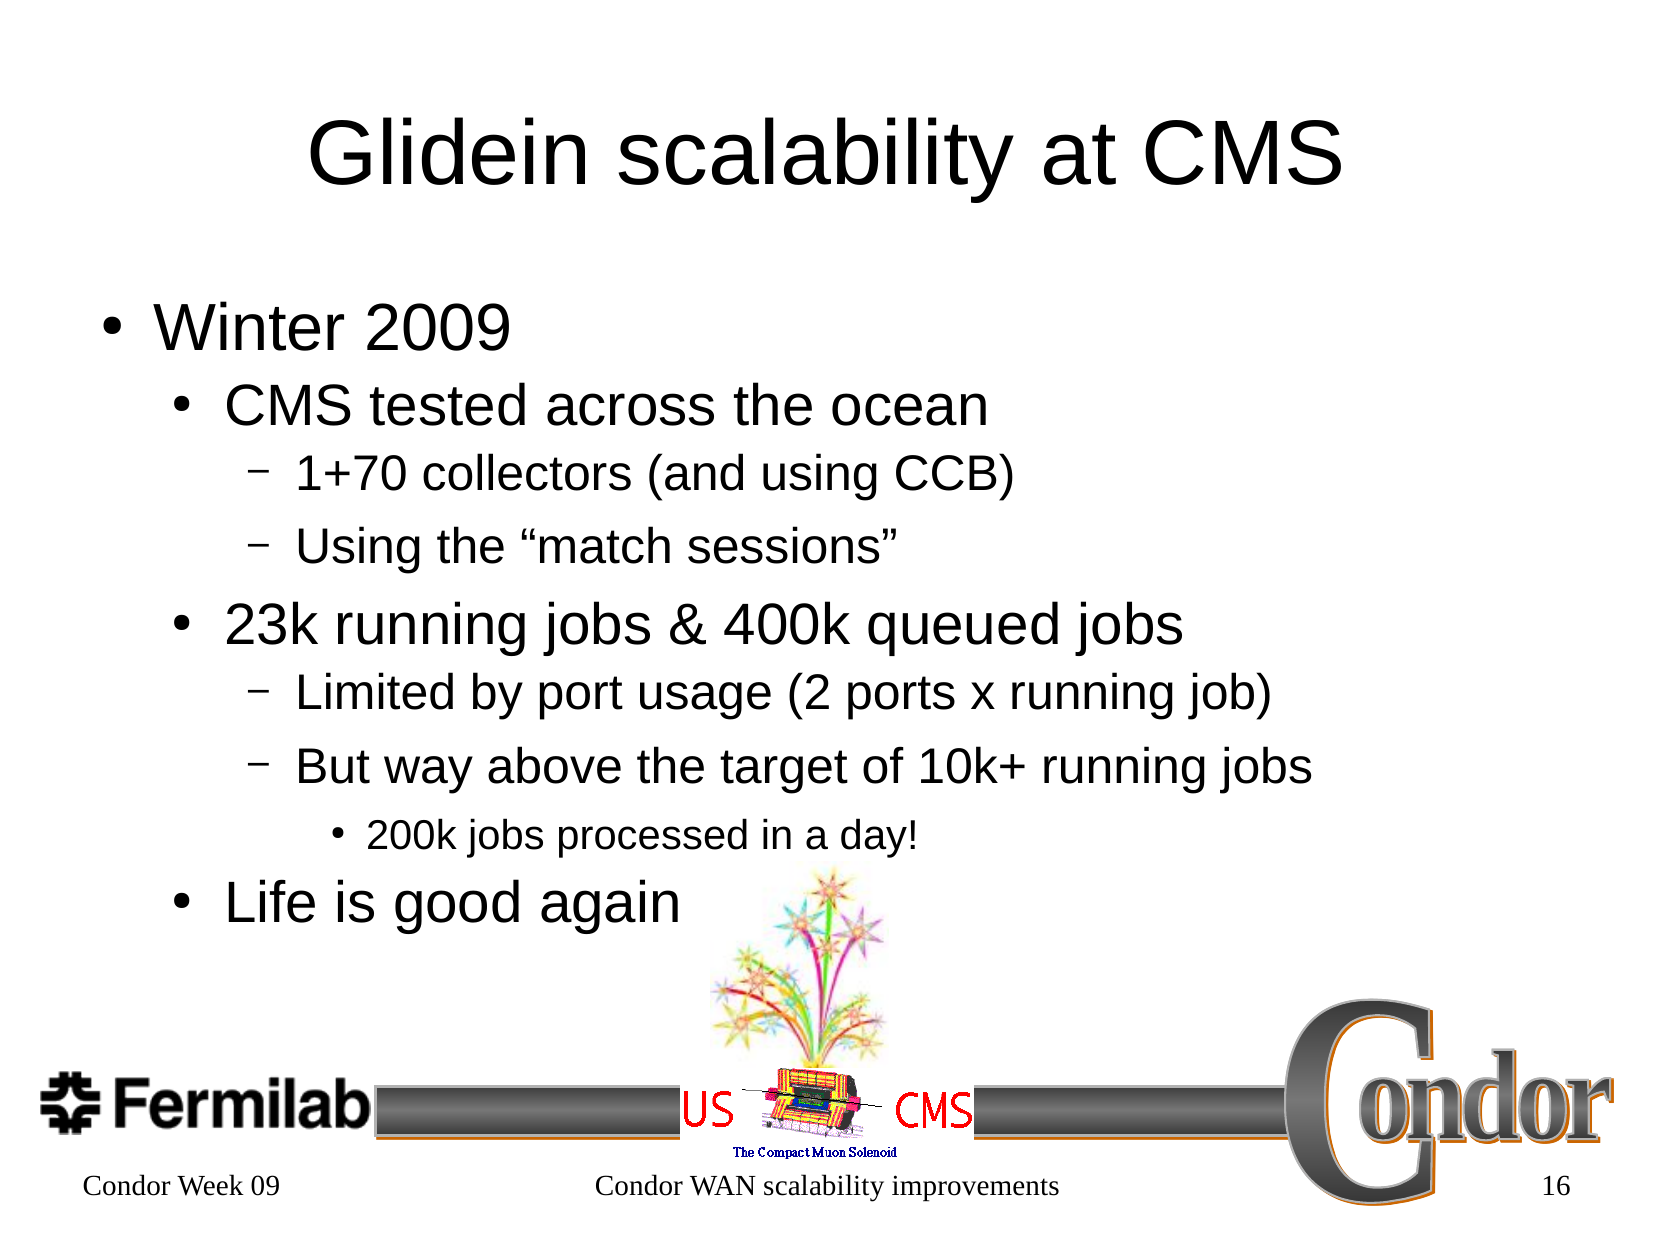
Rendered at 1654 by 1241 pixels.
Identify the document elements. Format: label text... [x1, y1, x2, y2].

list Winter 2009 CMS tested across the ocean 1+70 collectors (and using CCB) Using the “match sessions” 23k running jobs & 400k queued jobs Limited by port usage (2 ports x running job) But way above the target of 10k+ running jobs 200k jobs processed in a day! Life is good again [82, 290, 1571, 1059]
text_box [375, 1086, 680, 1136]
picture [680, 1059, 974, 1159]
text_box [974, 1059, 1464, 1203]
picture [40, 1071, 371, 1135]
text_box [1463, 1059, 1519, 1141]
text_box [1519, 1078, 1566, 1141]
title Glidein scalability at CMS [82, 56, 1571, 250]
text_box [1360, 1078, 1407, 1141]
text_box [1566, 1078, 1611, 1140]
